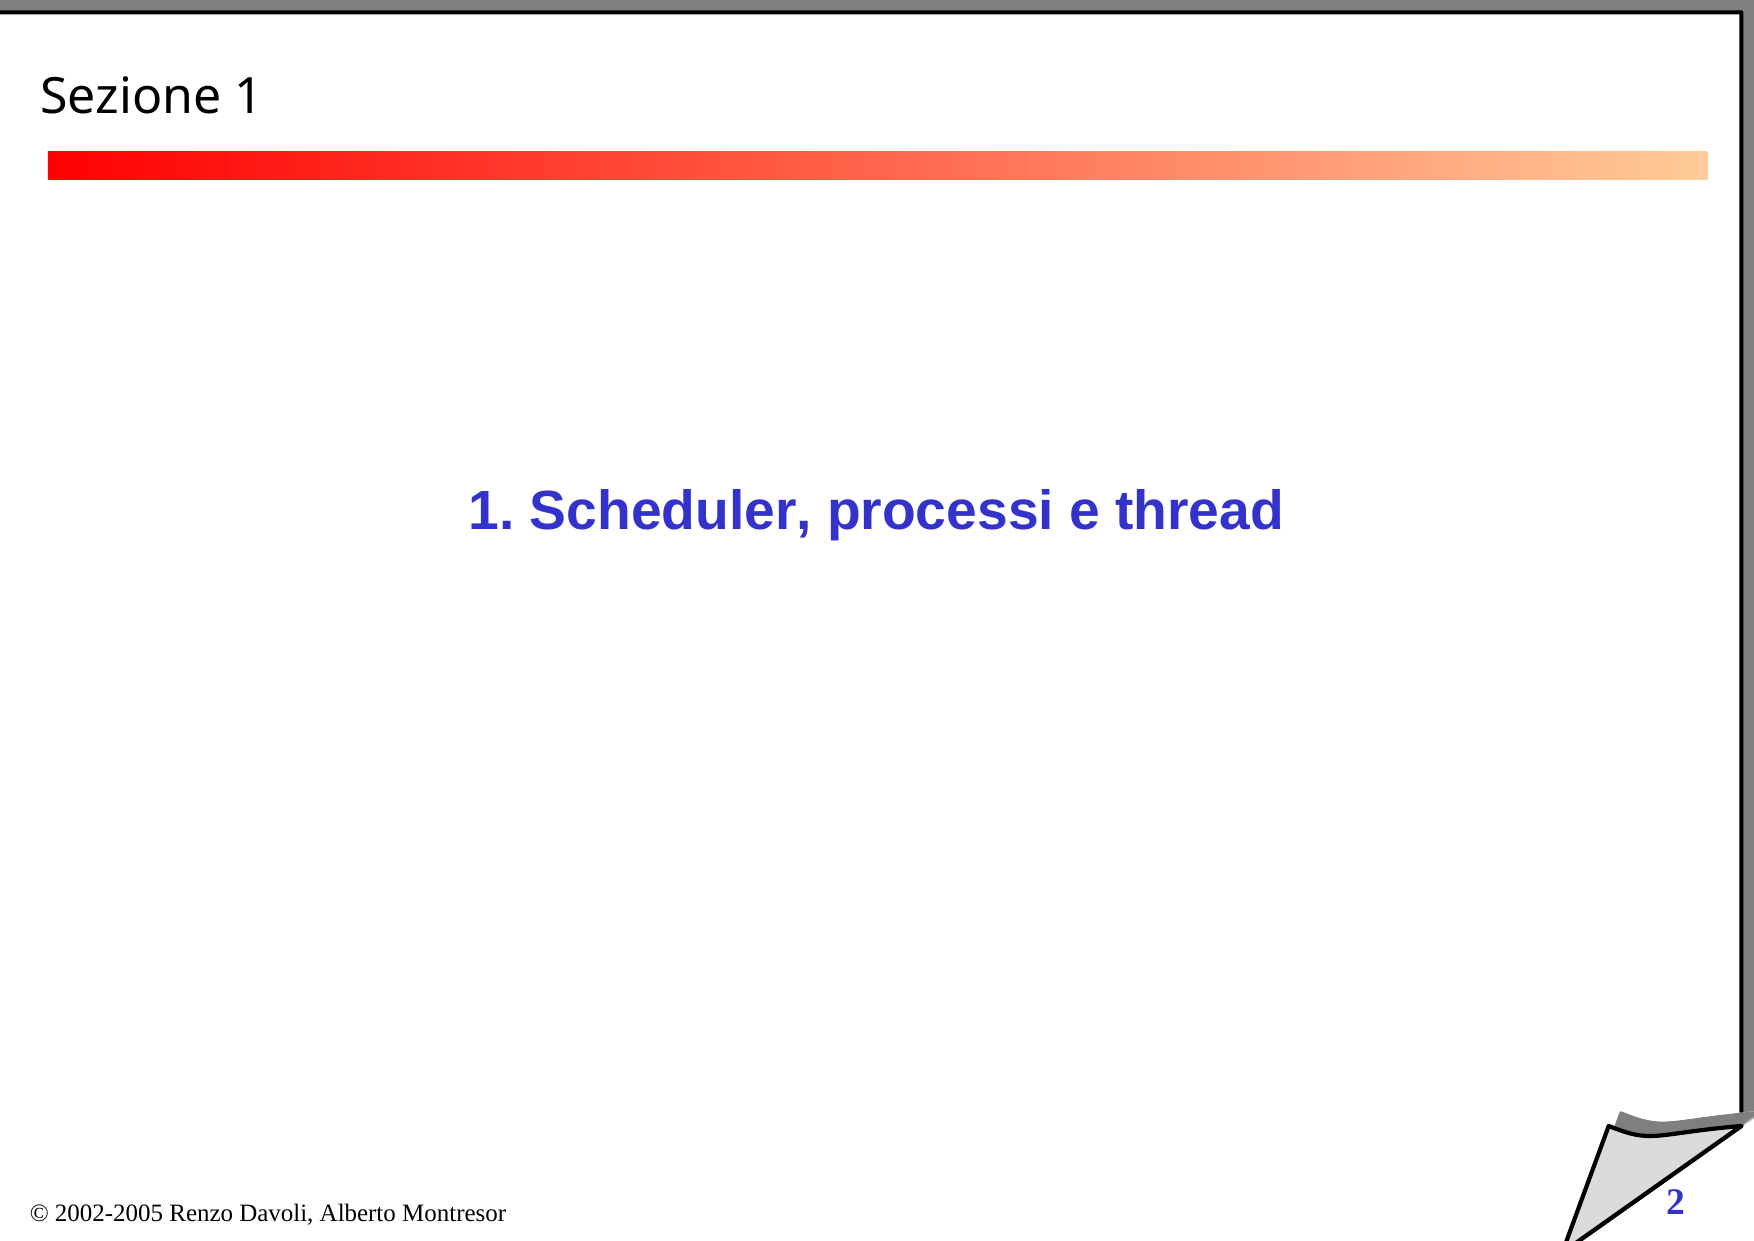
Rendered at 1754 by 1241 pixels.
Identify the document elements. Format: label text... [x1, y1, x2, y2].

title Sezione 1 [40, 49, 1714, 144]
subtitle 1. Scheduler, processi e thread [58, 206, 1696, 815]
